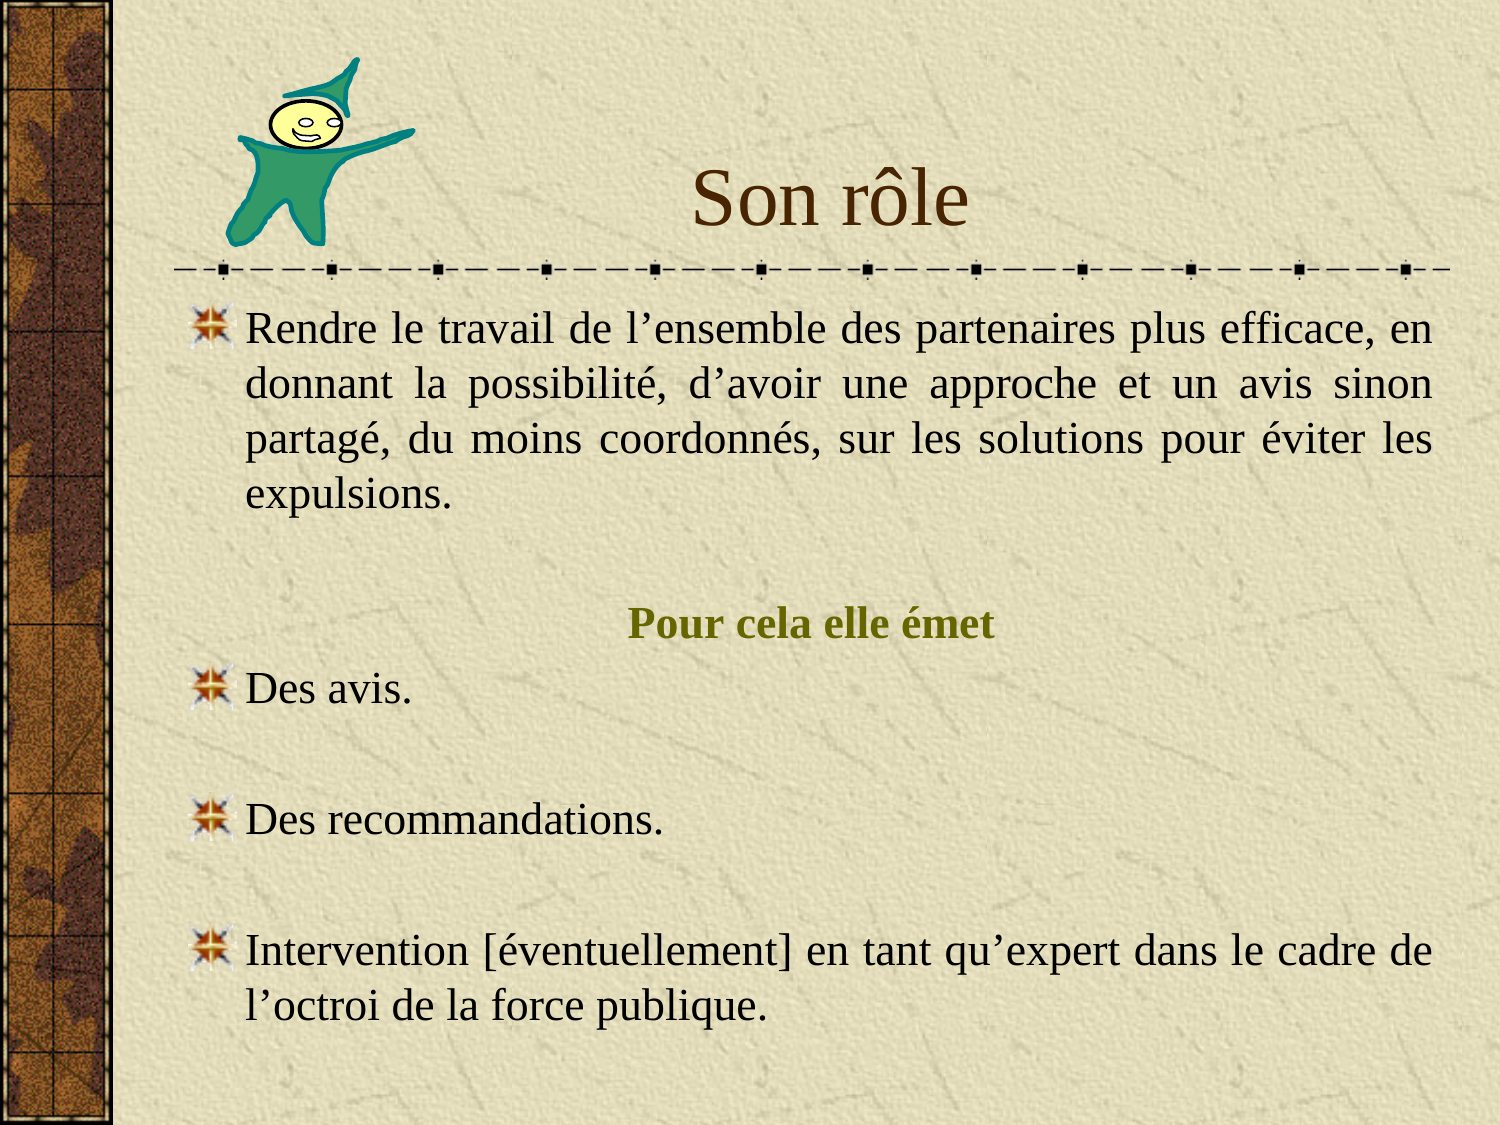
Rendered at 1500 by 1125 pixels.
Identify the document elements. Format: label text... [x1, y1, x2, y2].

text_box [227, 130, 414, 245]
text_box [270, 100, 342, 149]
list Rendre le travail de l’ensemble des partenaires plus efficace, en donnant la possibilité, d’avoir une approche et un avis sinon partagé, du moins coordonnés, sur les solutions pour éviter les expulsions. Pour cela elle émet Des avis. Des recommandations. Intervention [éventuellement] en tant qu’expert dans le cadre de l’octroi de la force publique. [174, 289, 1449, 1099]
text_box [284, 59, 358, 116]
title Son rôle [676, 62, 1430, 250]
picture [0, 0, 1500, 1125]
